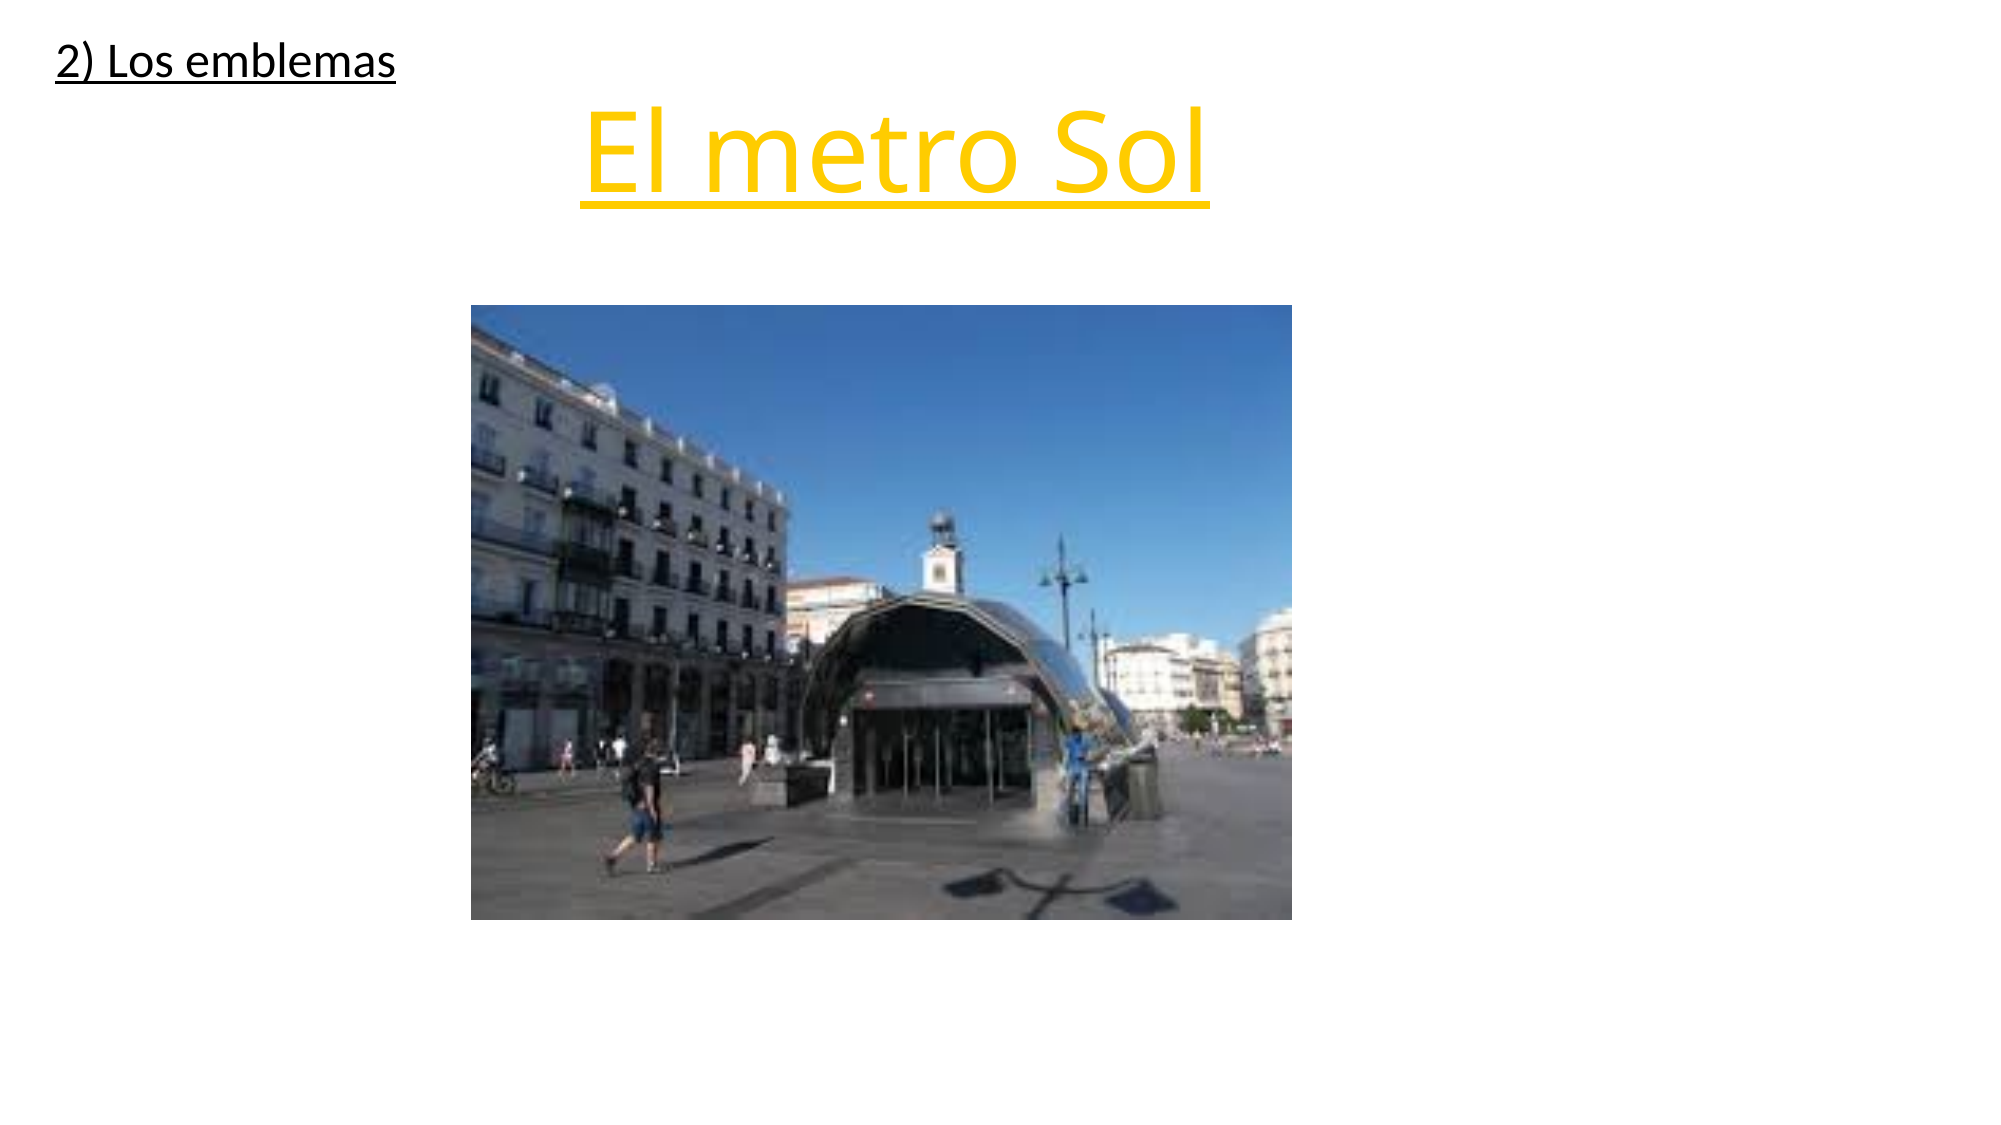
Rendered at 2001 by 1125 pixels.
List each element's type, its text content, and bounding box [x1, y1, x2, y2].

title El metro Sol [541, 87, 2000, 306]
picture [471, 305, 1292, 920]
text_box 2) Los emblemas [40, 33, 616, 98]
